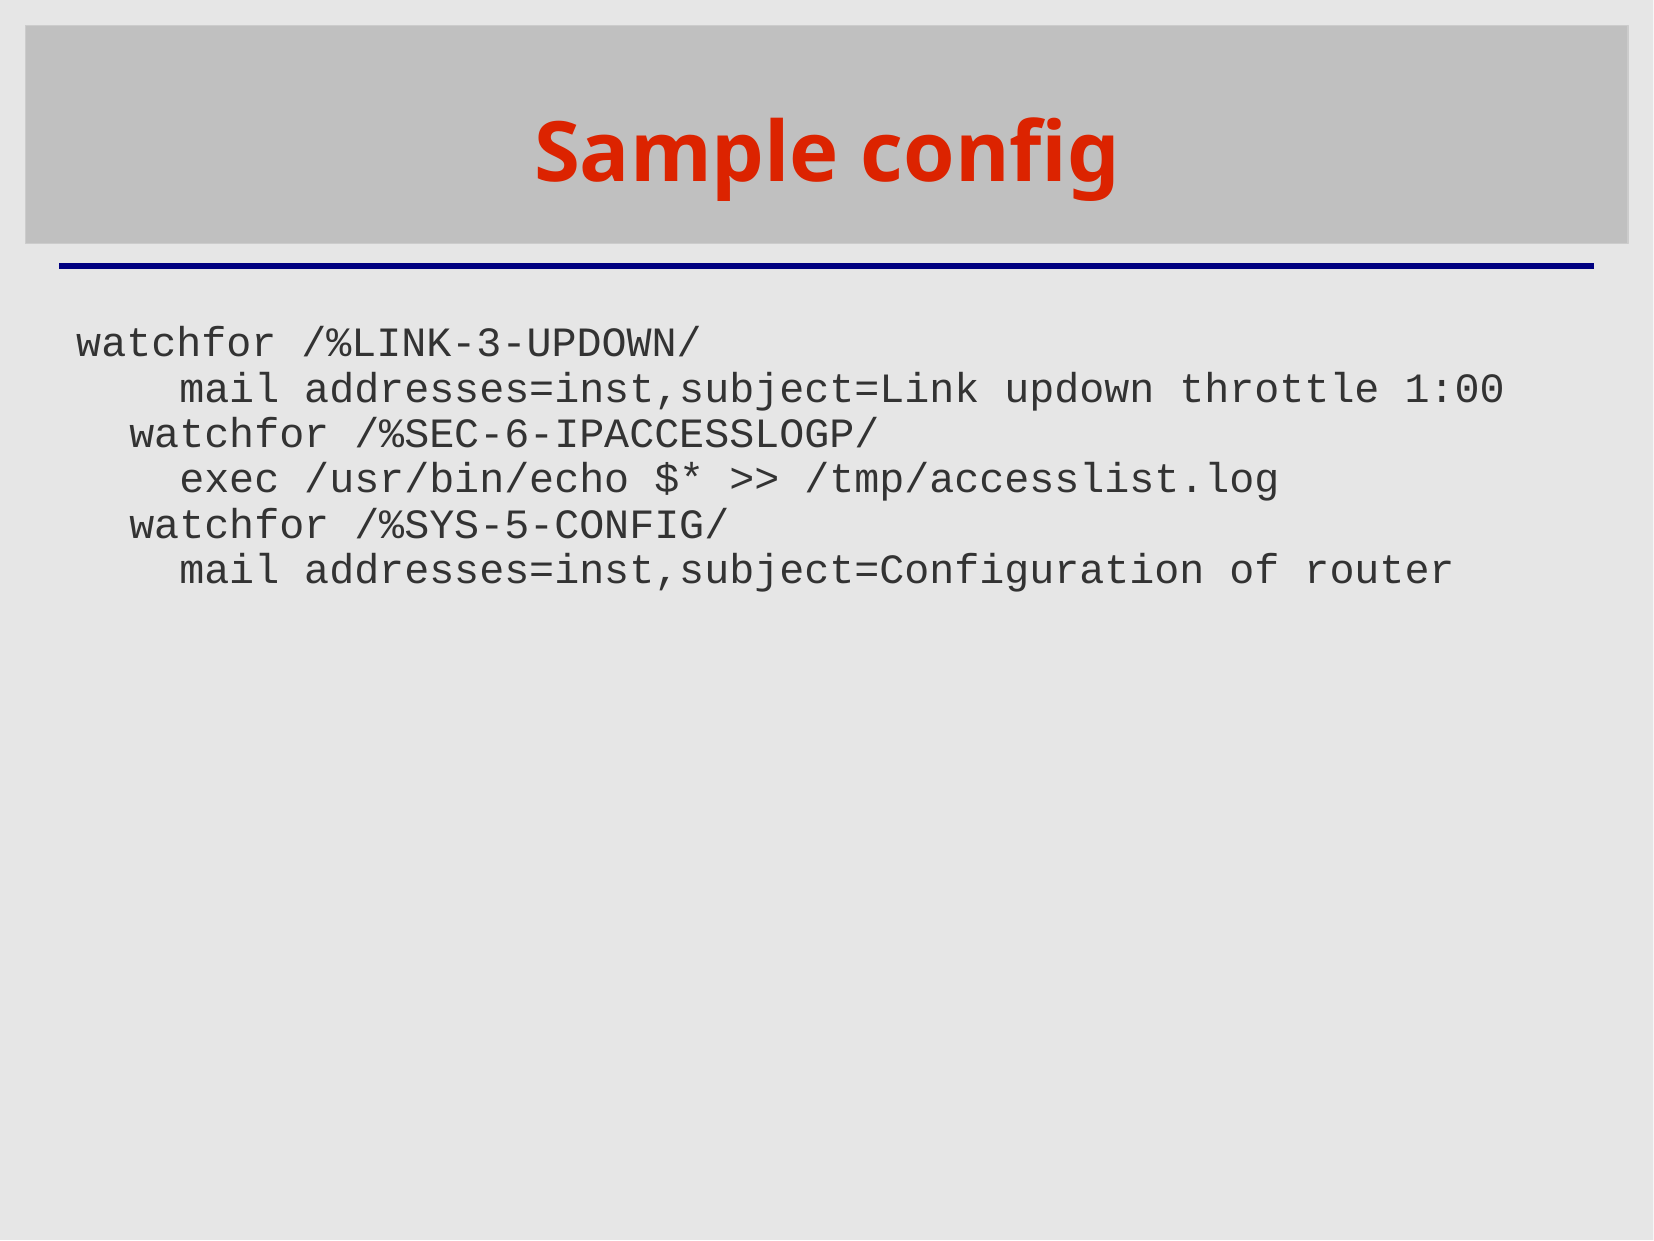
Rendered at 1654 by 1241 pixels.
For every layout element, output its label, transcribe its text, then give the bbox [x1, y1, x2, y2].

list watchfor /%LINK-3-UPDOWN/ mail addresses=inst,subject=Link updown throttle 1:00 watchfor /%SEC-6-IPACCESSLOGP/ exec /usr/bin/echo $* >> /tmp/accesslist.log watchfor /%SYS-5-CONFIG/ mail addresses=inst,subject=Configuration of router [59, 322, 1594, 1117]
title Sample config [121, 53, 1534, 246]
